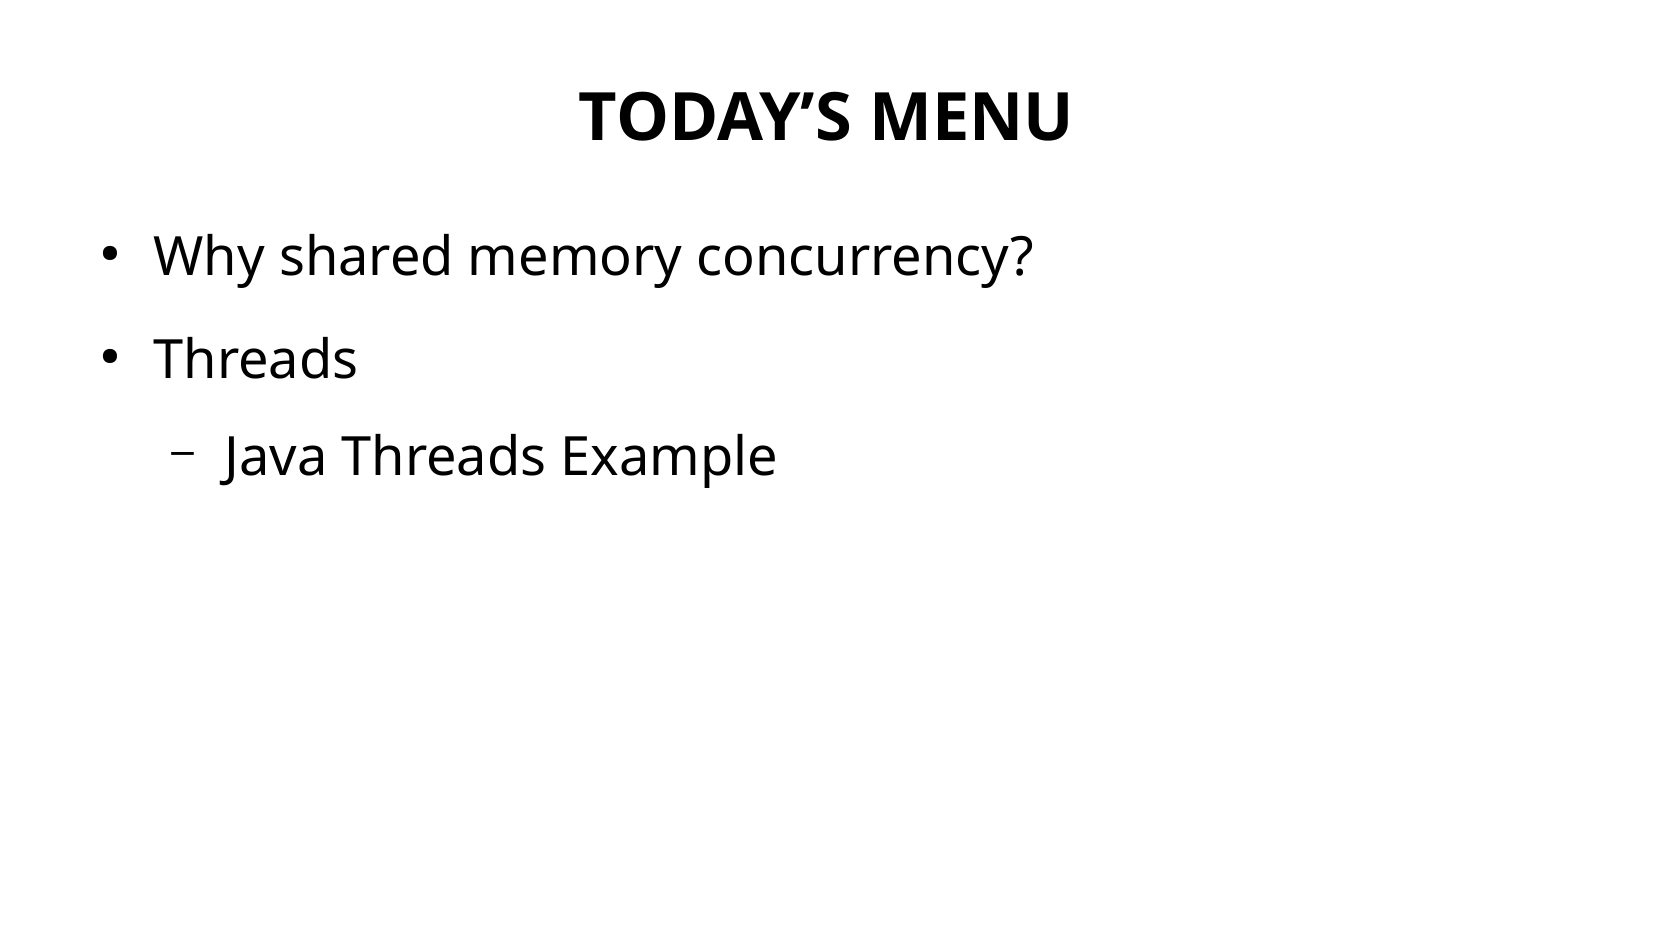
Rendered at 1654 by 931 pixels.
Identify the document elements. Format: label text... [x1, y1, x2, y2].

title TODAY’S MENU [82, 36, 1571, 193]
list Why shared memory concurrency? Threads Java Threads Example [82, 217, 1571, 757]
